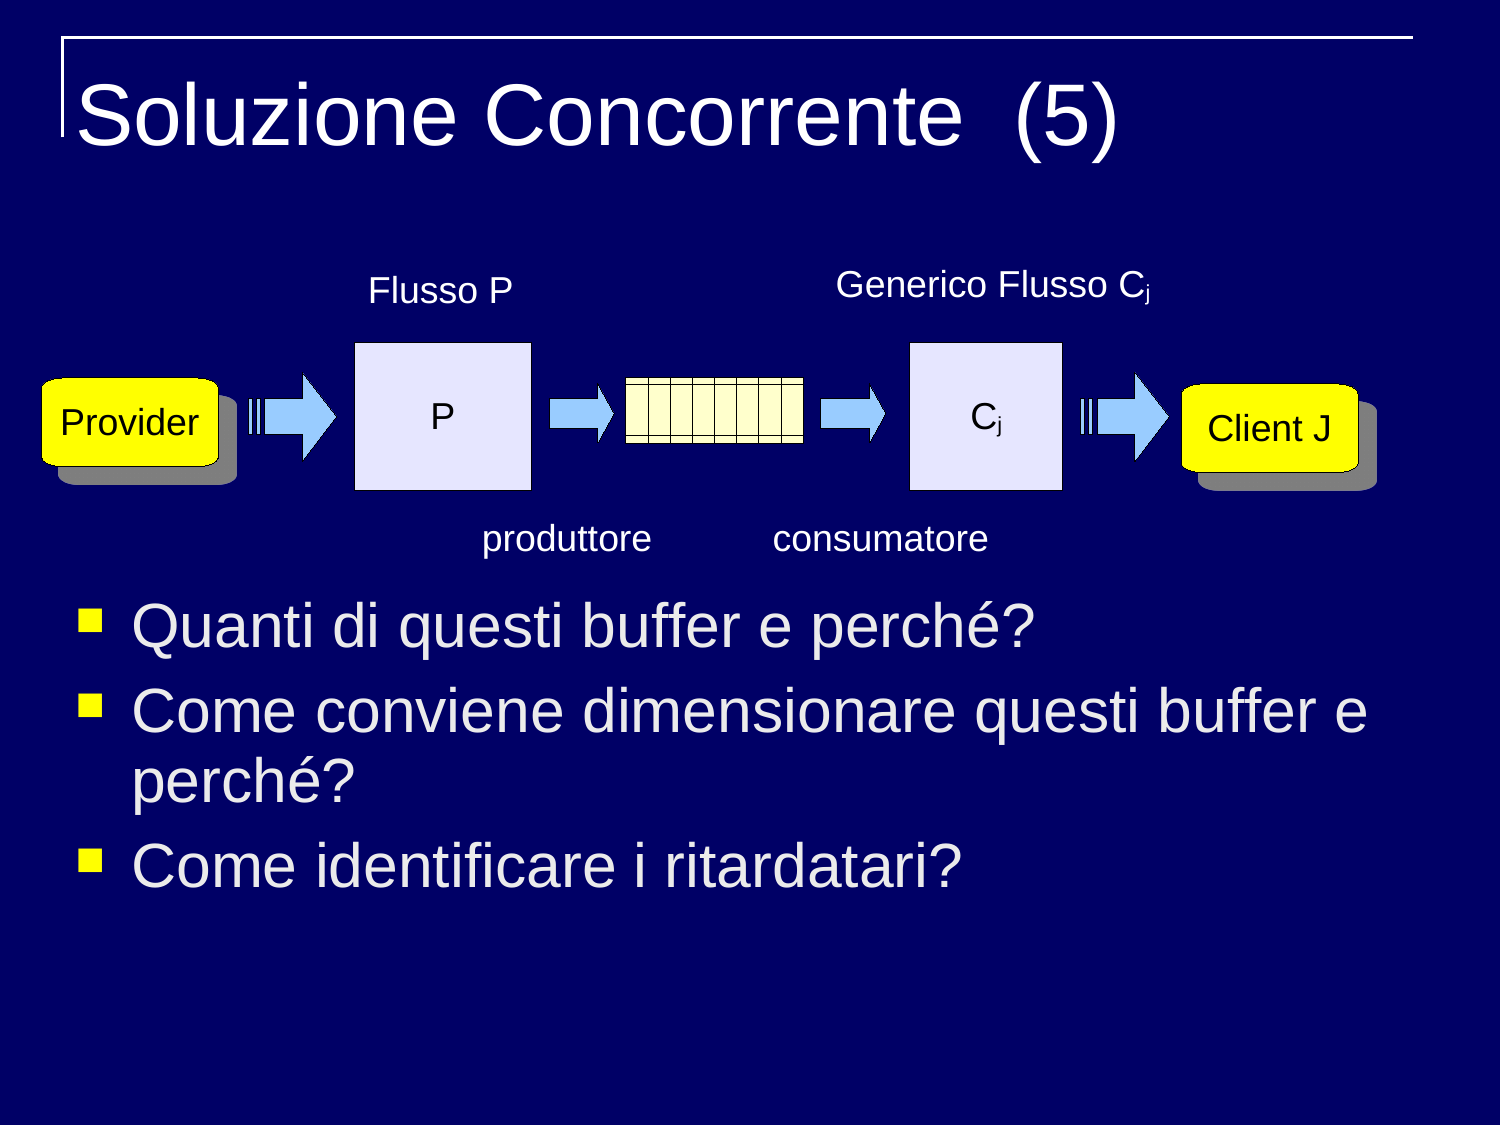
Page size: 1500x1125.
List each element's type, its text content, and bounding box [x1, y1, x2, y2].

text_box [1097, 372, 1170, 462]
text_box Generico Flusso Cj [820, 256, 1166, 326]
text_box [671, 377, 692, 444]
text_box [256, 398, 261, 435]
text_box [782, 377, 804, 444]
title Soluzione Concorrente (5) [75, 52, 1426, 178]
text_box [759, 377, 781, 444]
text_box [248, 398, 253, 435]
text_box [693, 377, 714, 444]
text_box produttore [467, 510, 668, 567]
text_box [715, 377, 736, 444]
text_box Provider [41, 377, 219, 467]
text_box [1080, 398, 1085, 435]
text_box consumatore [758, 510, 1004, 567]
text_box [264, 372, 337, 462]
text_box P [354, 342, 532, 491]
text_box [625, 377, 648, 444]
list Quanti di questi buffer e perché? Come conviene dimensionare questi buffer e perché? Come identificare i ritardatari? [75, 590, 1426, 991]
text_box [737, 377, 758, 444]
text_box [649, 377, 670, 444]
text_box Flusso P [342, 262, 529, 319]
text_box [820, 383, 886, 443]
text_box [549, 383, 615, 443]
text_box Cj [909, 342, 1063, 491]
text_box [1088, 398, 1093, 435]
text_box Client J [1181, 383, 1359, 473]
